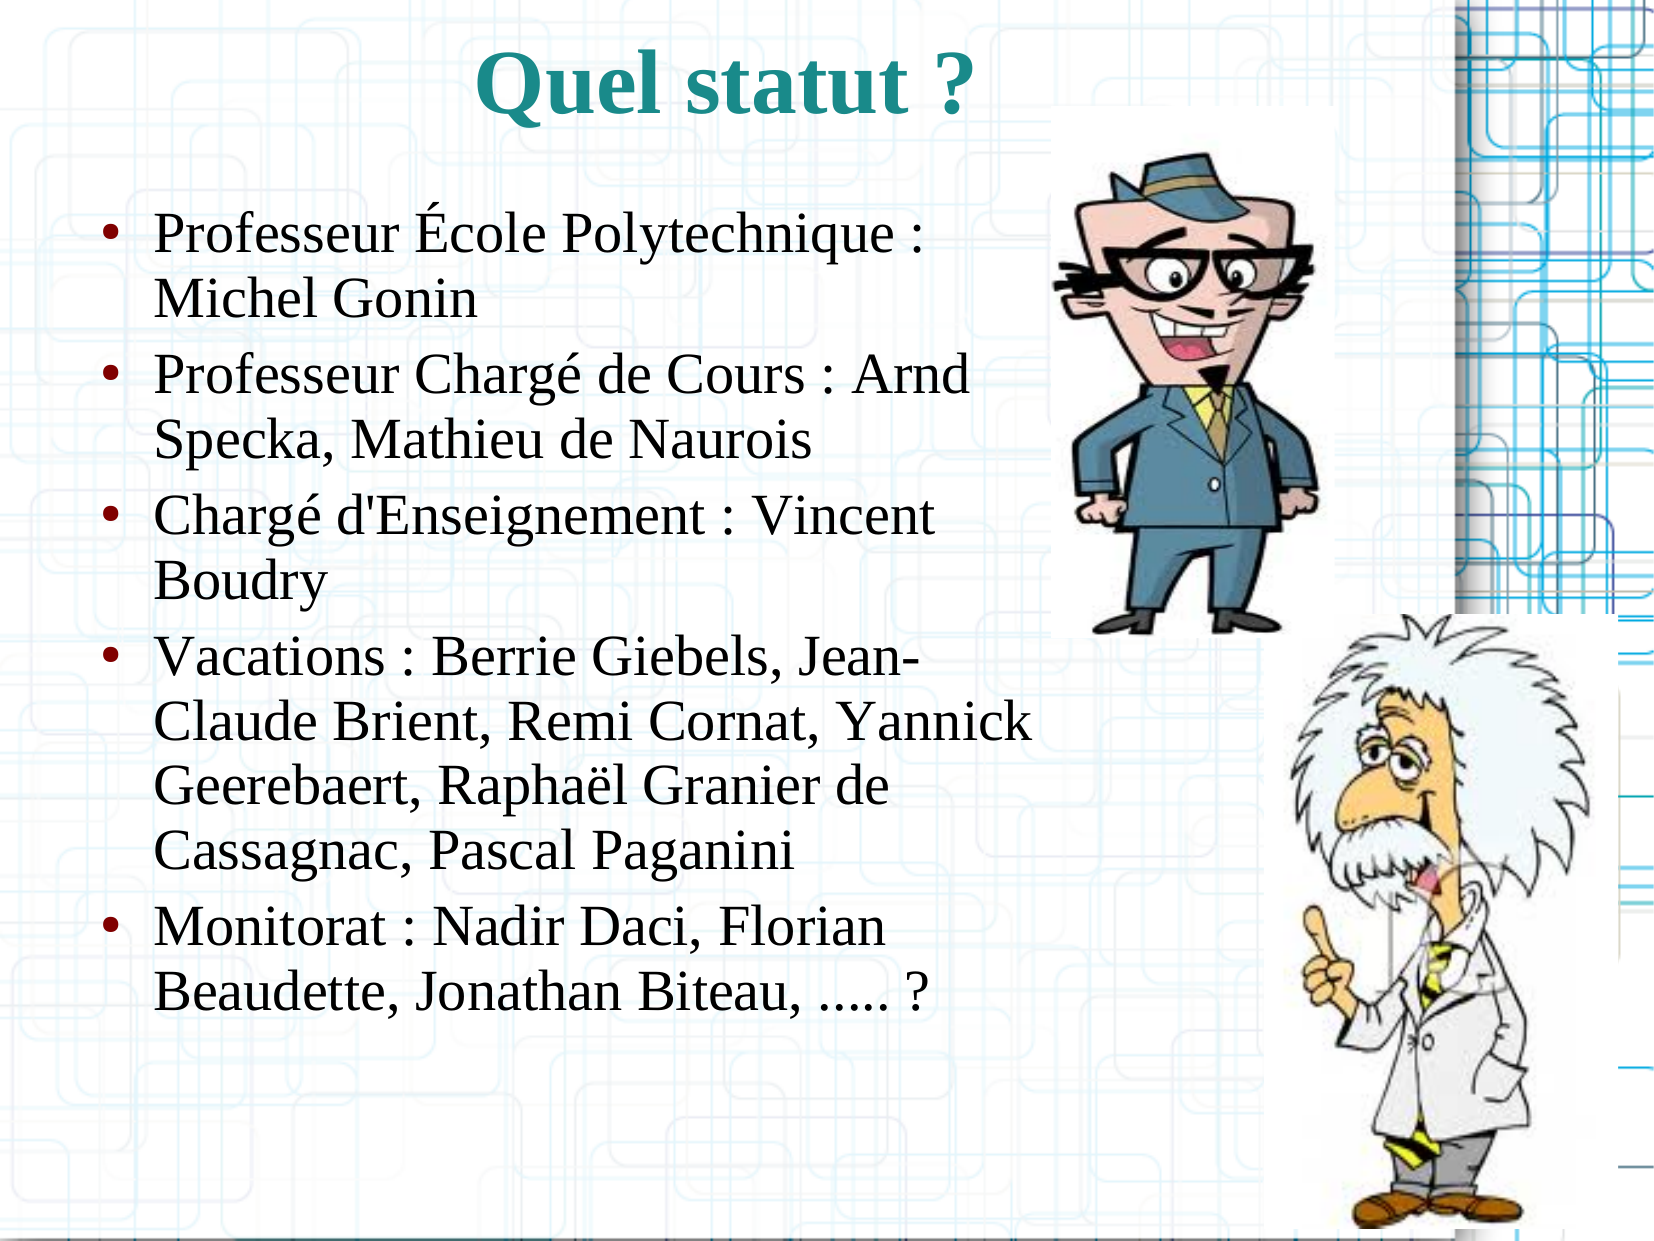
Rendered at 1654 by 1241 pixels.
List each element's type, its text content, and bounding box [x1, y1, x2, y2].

title Quel statut ? [0, 29, 1453, 136]
list Professeur École Polytechnique : Michel Gonin Professeur Chargé de Cours : Arnd Specka, Mathieu de Naurois Chargé d'Enseignement : Vincent Boudry Vacations : Berrie Giebels, Jean-Claude Brient, Remi Cornat, Yannick Geerebaert, Raphaël Granier de Cassagnac, Pascal Paganini Monitorat : Nadir Daci, Florian Beaudette, Jonathan Biteau, ..... ? [82, 200, 1075, 1123]
picture [0, 0, 1654, 1241]
